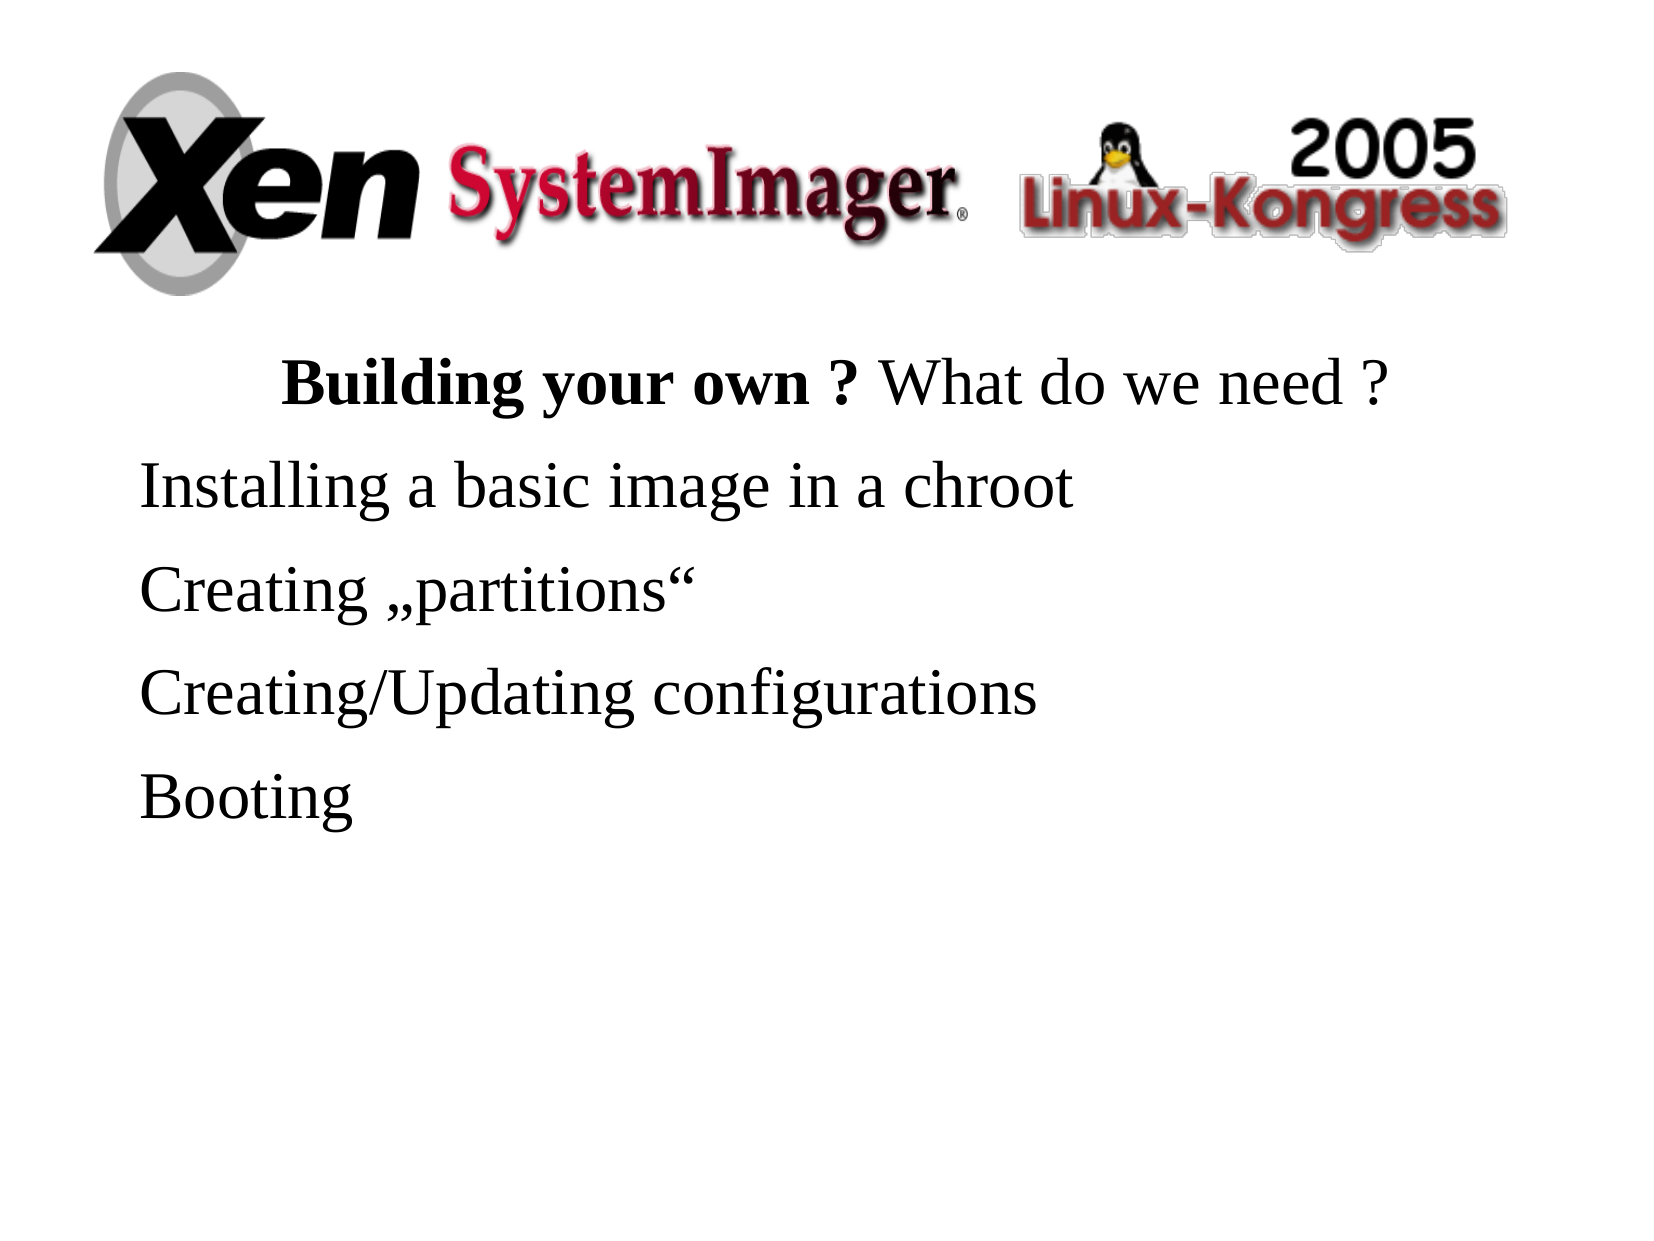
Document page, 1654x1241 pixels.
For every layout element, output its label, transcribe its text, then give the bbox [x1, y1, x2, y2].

list Building your own ? What do we need ? Installing a basic image in a chroot Creating „partitions“ Creating/Updating configurations Booting [121, 344, 1534, 1194]
picture [93, 72, 420, 296]
picture [445, 132, 971, 254]
picture [1006, 106, 1524, 265]
